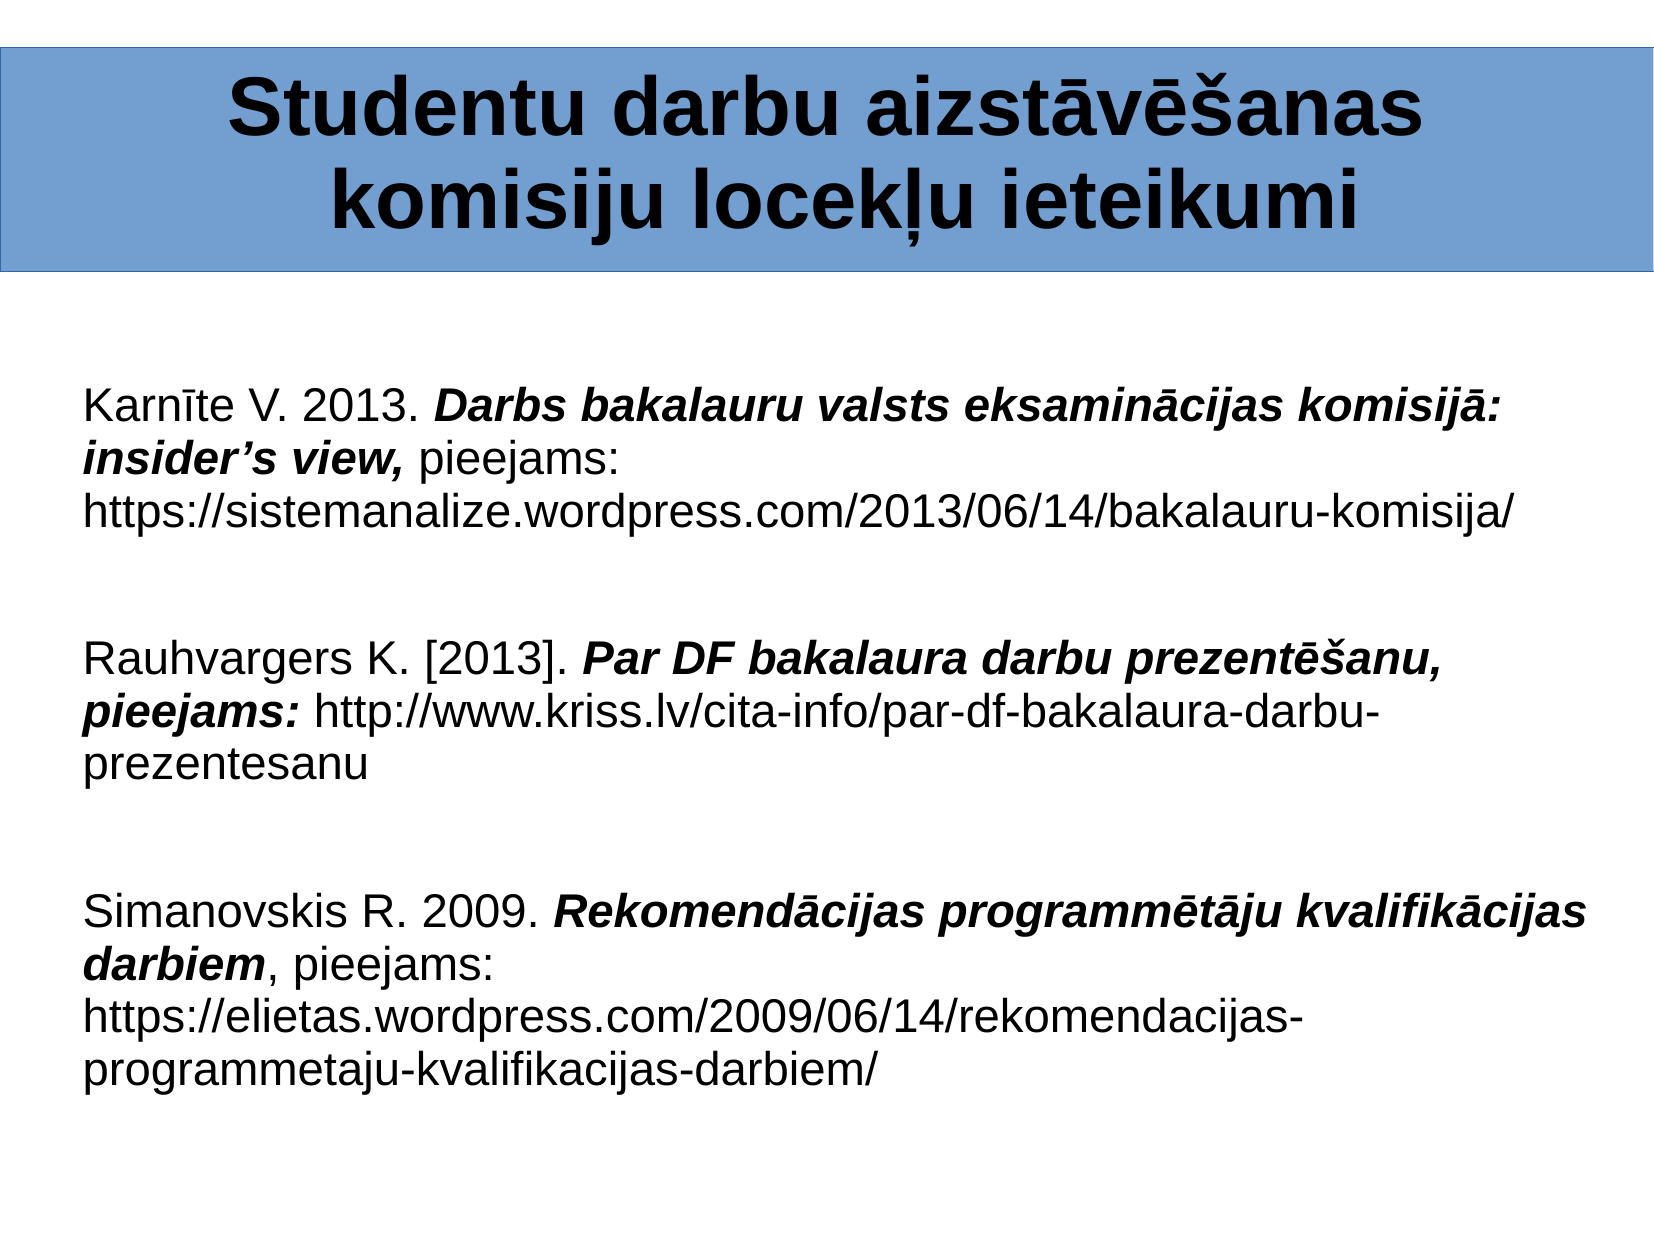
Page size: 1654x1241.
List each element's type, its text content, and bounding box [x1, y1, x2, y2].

text_box [0, 47, 1654, 272]
title Studentu darbu aizstāvēšanas komisiju locekļu ieteikumi [82, 49, 1571, 257]
list Karnīte V. 2013. Darbs bakalauru valsts eksaminācijas komisijā: insider’s view, pieejams: https://sistemanalize.wordpress.com/2013/06/14/bakalauru-komisija/ Rauhvargers K. [2013]. Par DF bakalaura darbu prezentēšanu, pieejams: http://www.kriss.lv/cita-info/par-df-bakalaura-darbu-prezentesanu Simanovskis R. 2009. Rekomendācijas programmētāju kvalifikācijas darbiem, pieejams: https://elietas.wordpress.com/2009/06/14/rekomendacijas-programmetaju-kvalifikacijas-darbiem/ [82, 378, 1619, 1099]
